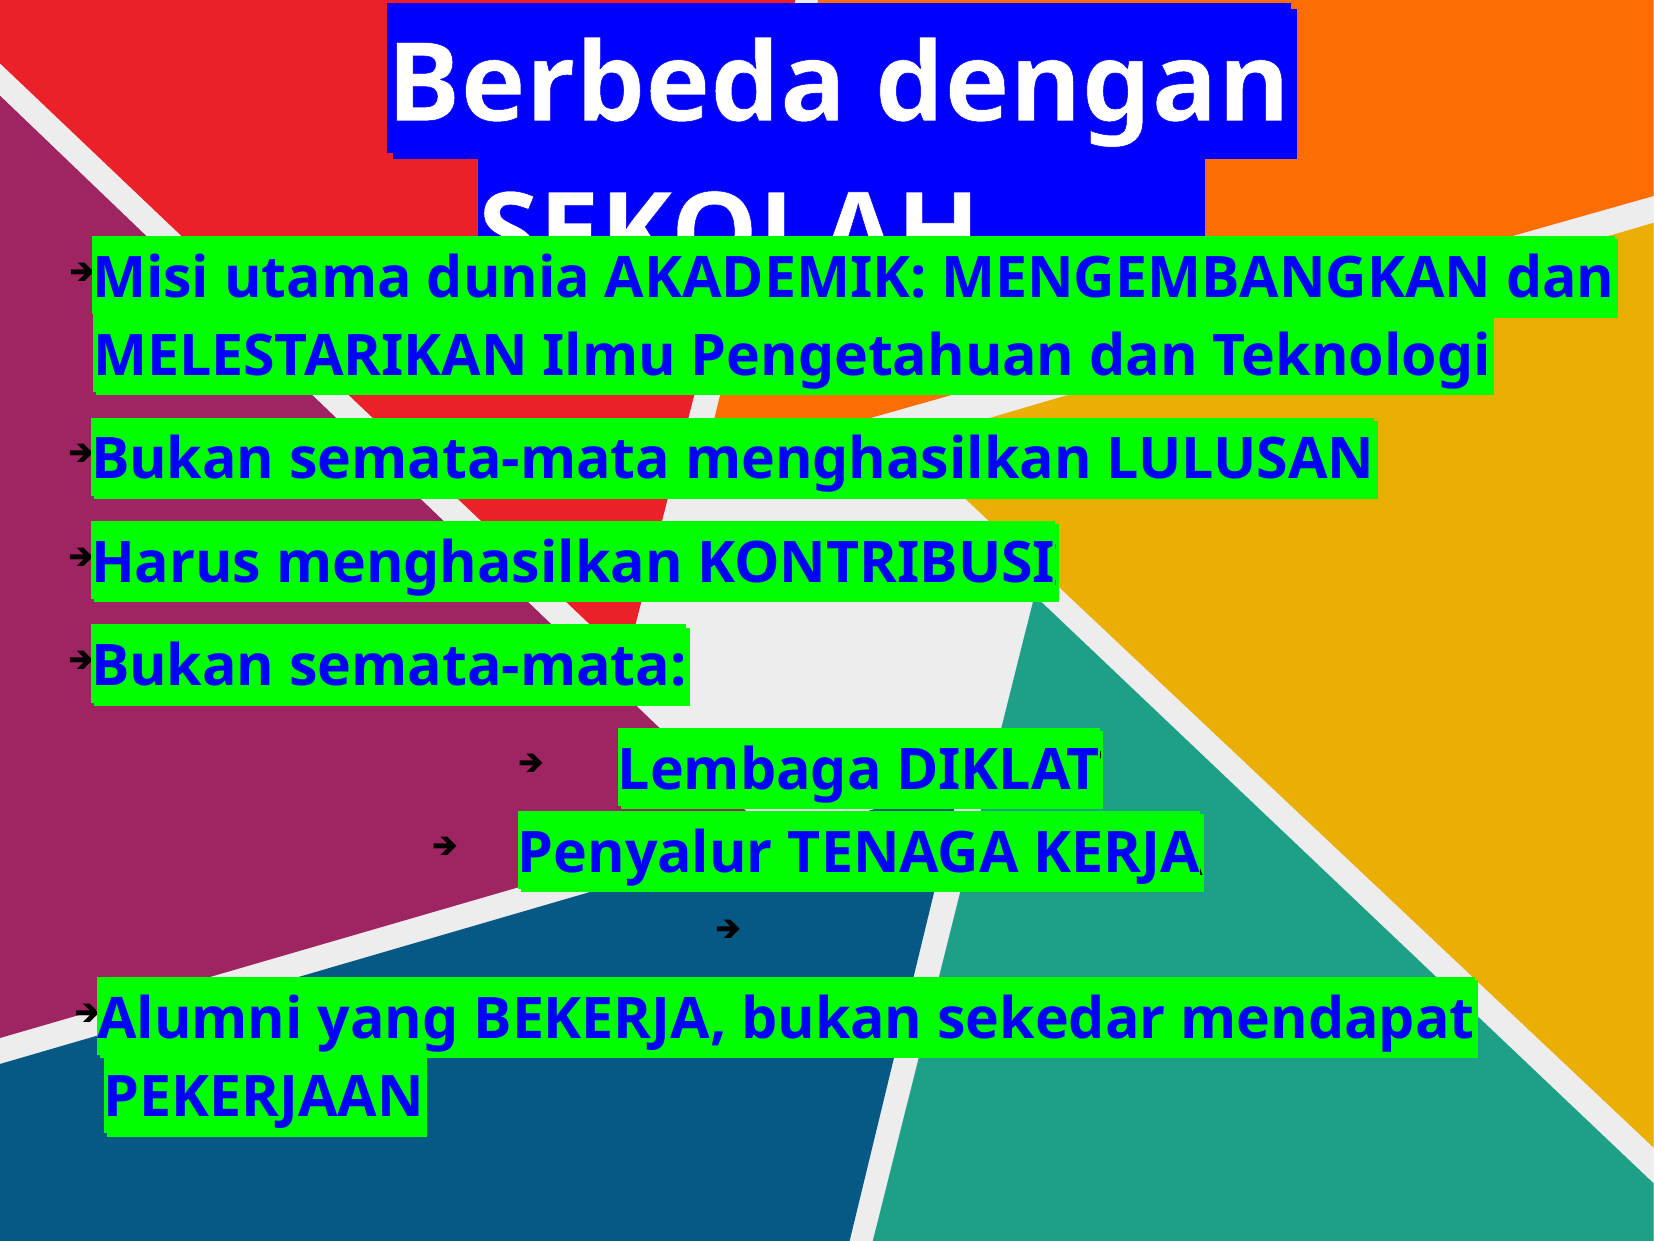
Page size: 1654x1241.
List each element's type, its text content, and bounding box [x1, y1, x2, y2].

title Berbeda dengan SEKOLAH....... [23, 29, 1654, 277]
list Misi utama dunia AKADEMIK: MENGEMBANGKAN dan MELESTARIKAN Ilmu Pengetahuan dan Teknologi Bukan semata-mata menghasilkan LULUSAN Harus menghasilkan KONTRIBUSI Bukan semata-mata: Lembaga DIKLAT Penyalur TENAGA KERJA Alumni yang BEKERJA, bukan sekedar mendapat PEKERJAAN [67, 236, 1628, 1212]
